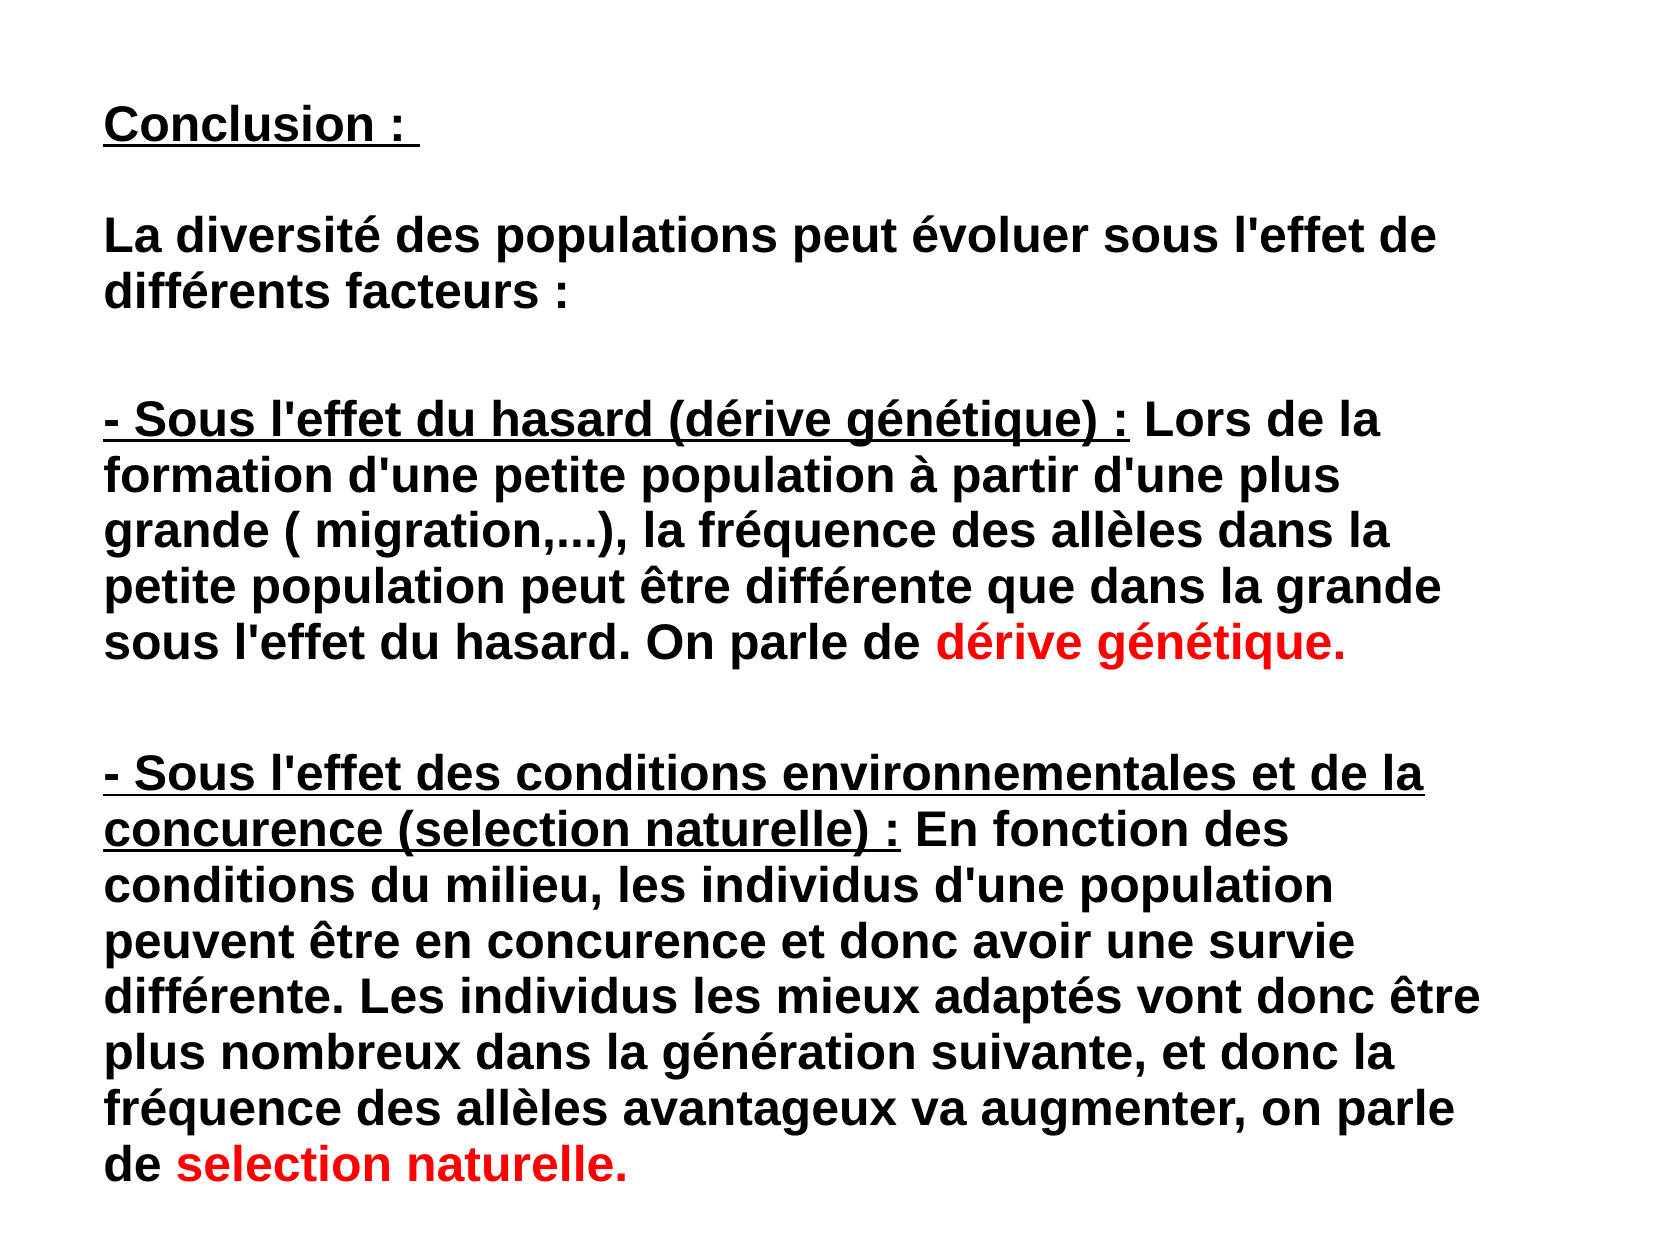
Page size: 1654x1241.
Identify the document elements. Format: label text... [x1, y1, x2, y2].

text_box Conclusion : La diversité des populations peut évoluer sous l'effet de différents facteurs : [88, 88, 1506, 332]
text_box - Sous l'effet des conditions environnementales et de la concurence (selection naturelle) : En fonction des conditions du milieu, les individus d'une population peuvent être en concurence et donc avoir une survie différente. Les individus les mieux adaptés vont donc être plus nombreux dans la génération suivante, et donc la fréquence des allèles avantageux va augmenter, on parle de selection naturelle. [88, 738, 1506, 1209]
text_box - Sous l'effet du hasard (dérive génétique) : Lors de la formation d'une petite population à partir d'une plus grande ( migration,...), la fréquence des allèles dans la petite population peut être différente que dans la grande sous l'effet du hasard. On parle de dérive génétique. [88, 383, 1506, 684]
